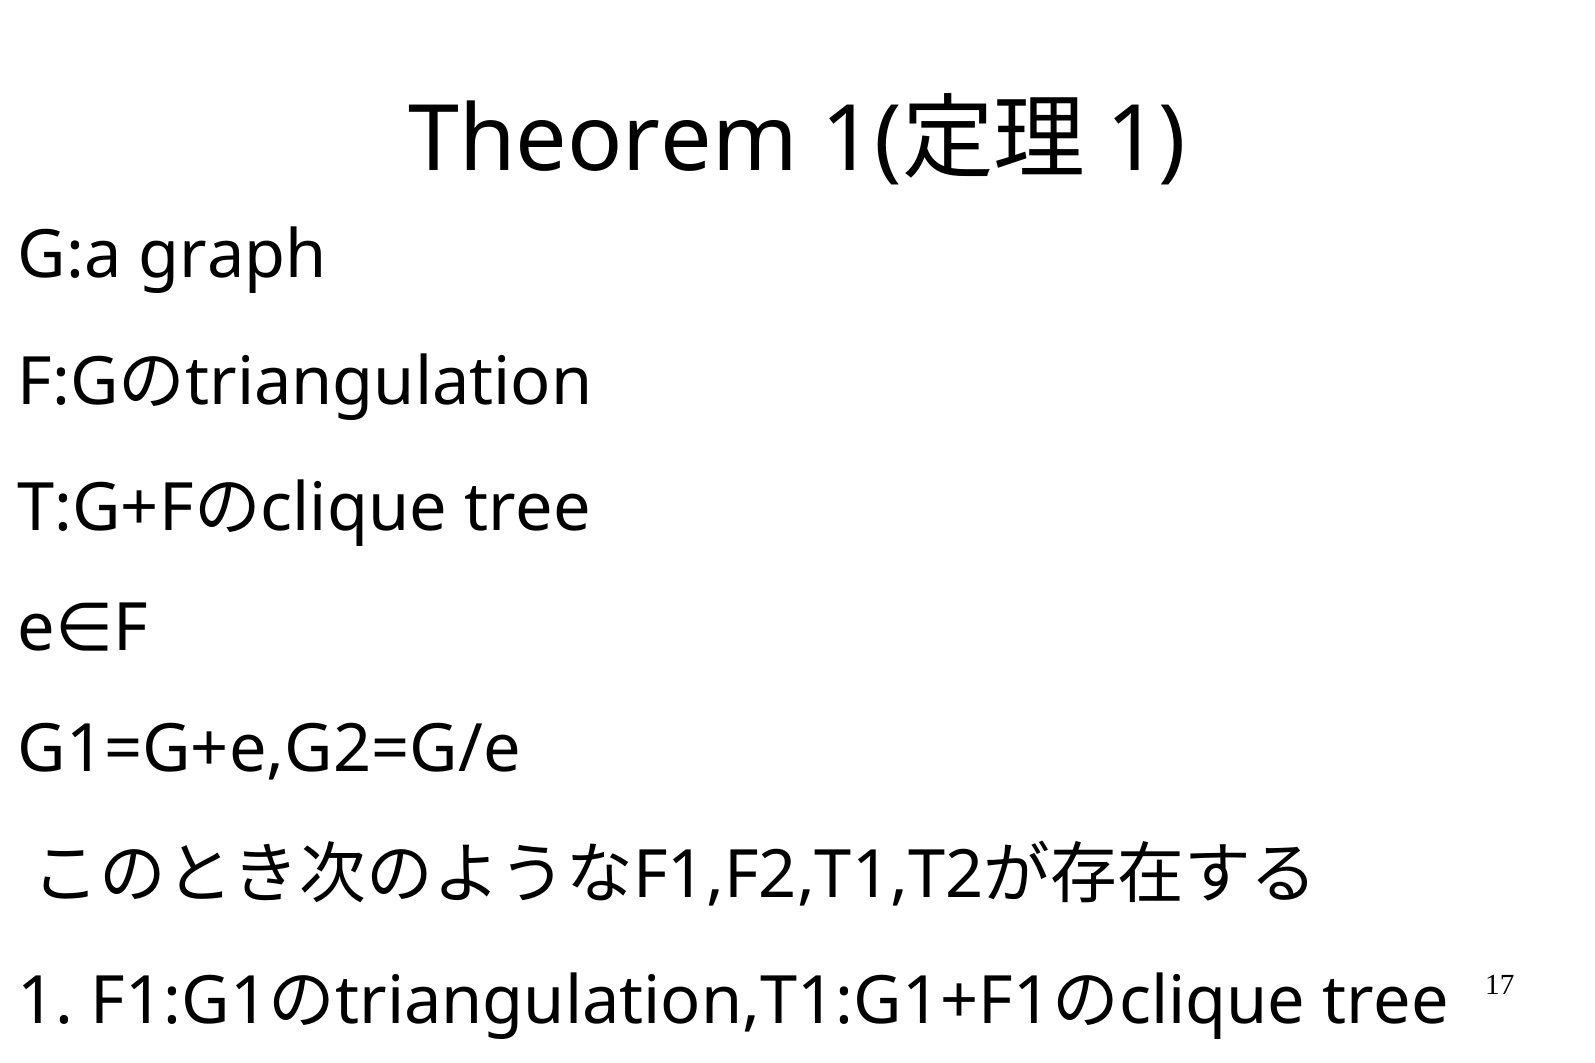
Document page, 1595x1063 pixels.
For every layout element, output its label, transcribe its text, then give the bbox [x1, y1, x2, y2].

title Theorem 1(定理 1) [79, 42, 1515, 206]
list G:a graph F:Gのtriangulation T:G+Fのclique tree e∈F G1=G+e,G2=G/e このとき次のようなF1,F2,T1,T2が存在する 1. F1:G1のtriangulation,T1:G1+F1のclique tree 2. F2:G2のtriangulation,T2:G2+F2のclique tree [0, 206, 1595, 1004]
